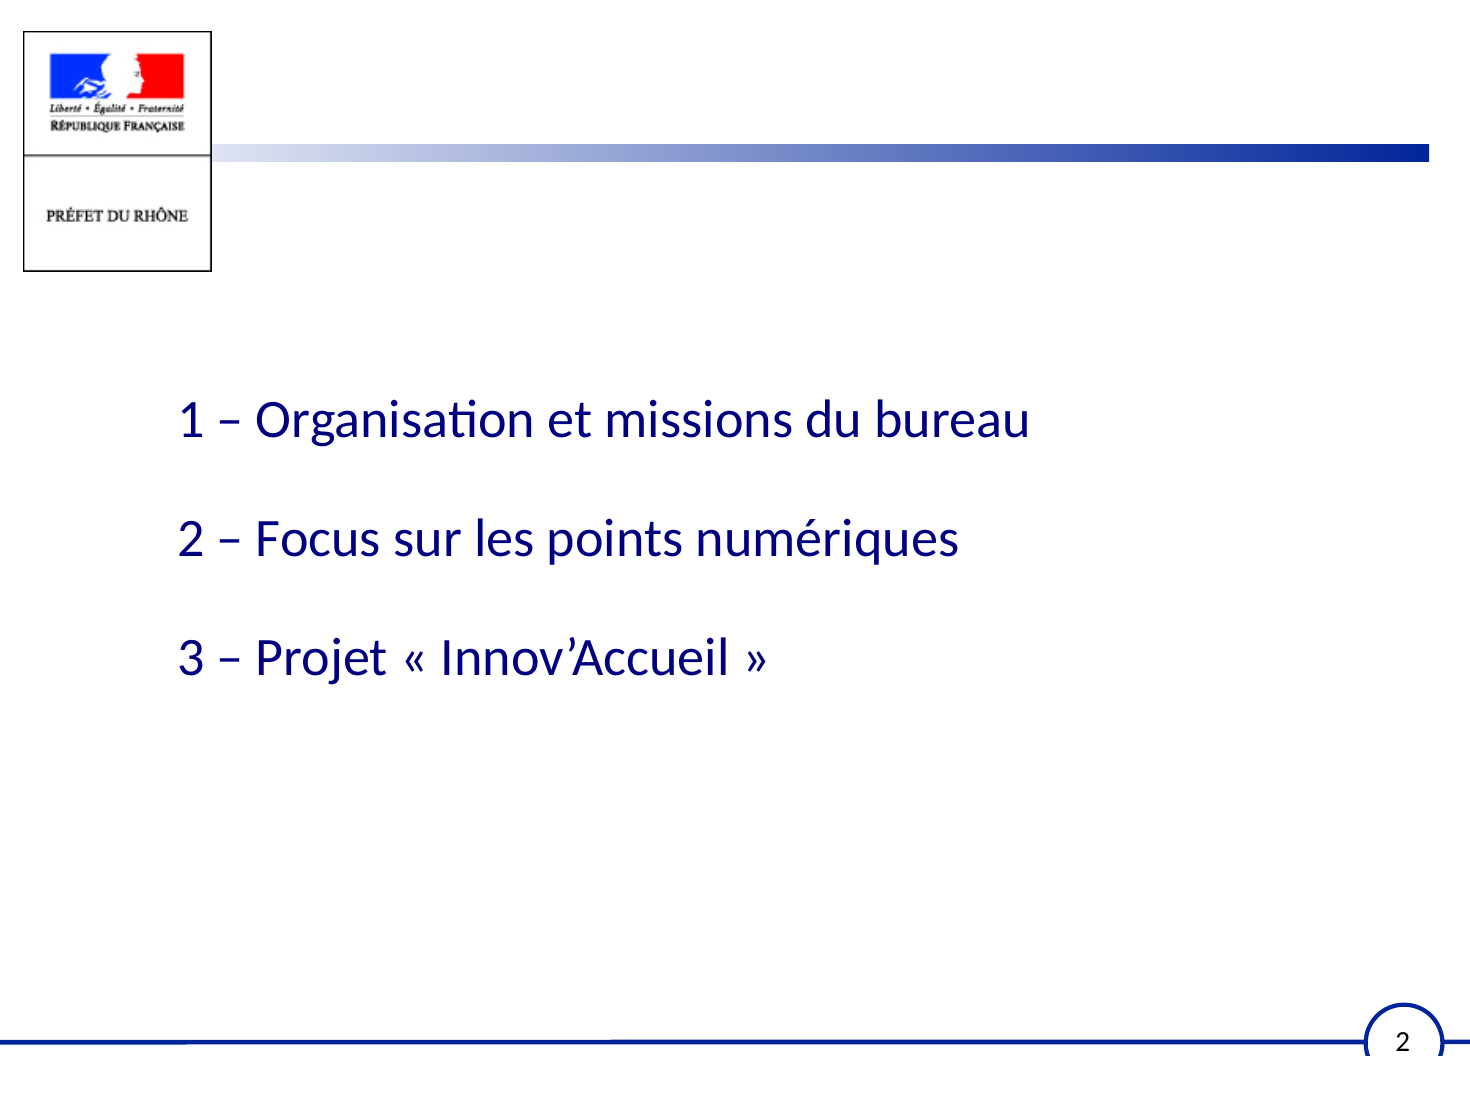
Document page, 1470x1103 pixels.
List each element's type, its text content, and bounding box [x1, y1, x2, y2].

list 1 – Organisation et missions du bureau 2 – Focus sur les points numériques 3 – Projet « Innov’Accueil » [177, 258, 1396, 870]
picture [23, 31, 212, 272]
